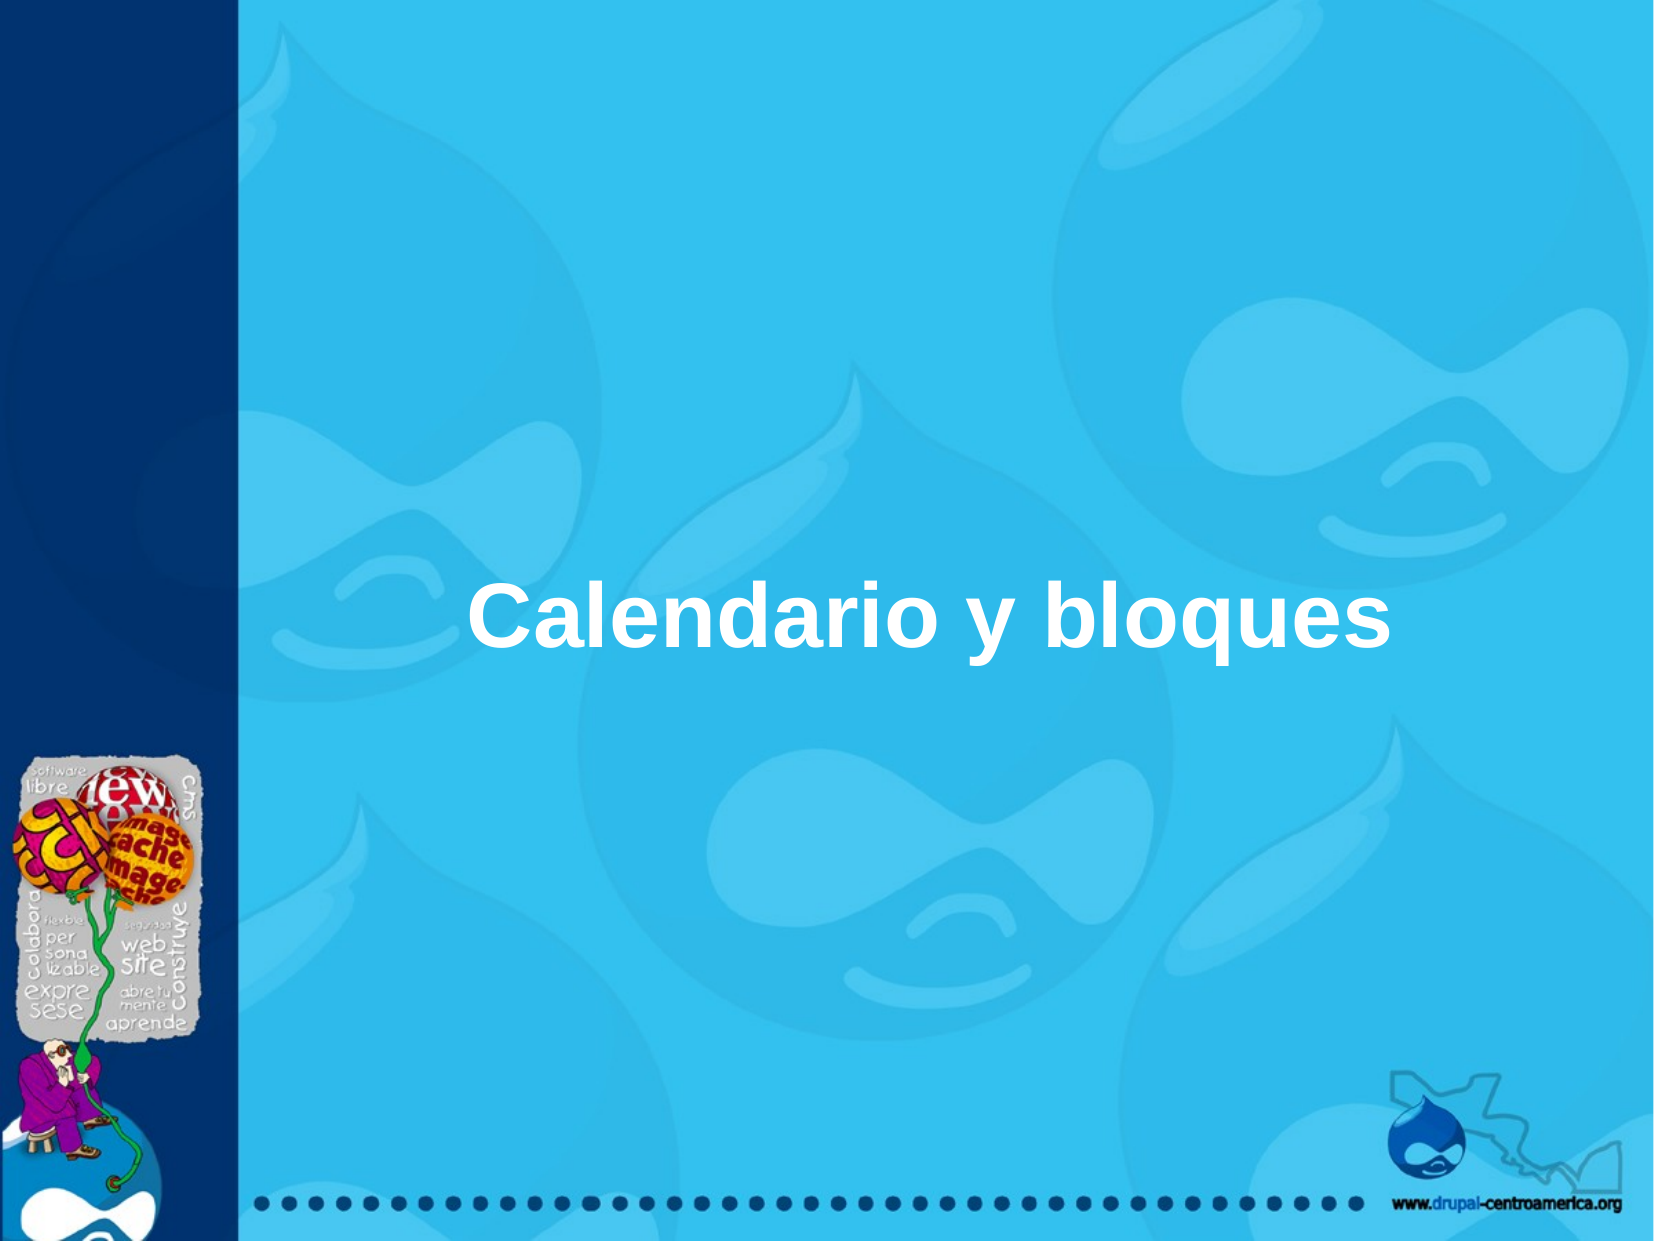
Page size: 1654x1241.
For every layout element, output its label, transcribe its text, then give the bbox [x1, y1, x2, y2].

picture [0, 0, 1654, 1241]
title Calendario y bloques [295, 519, 1567, 712]
